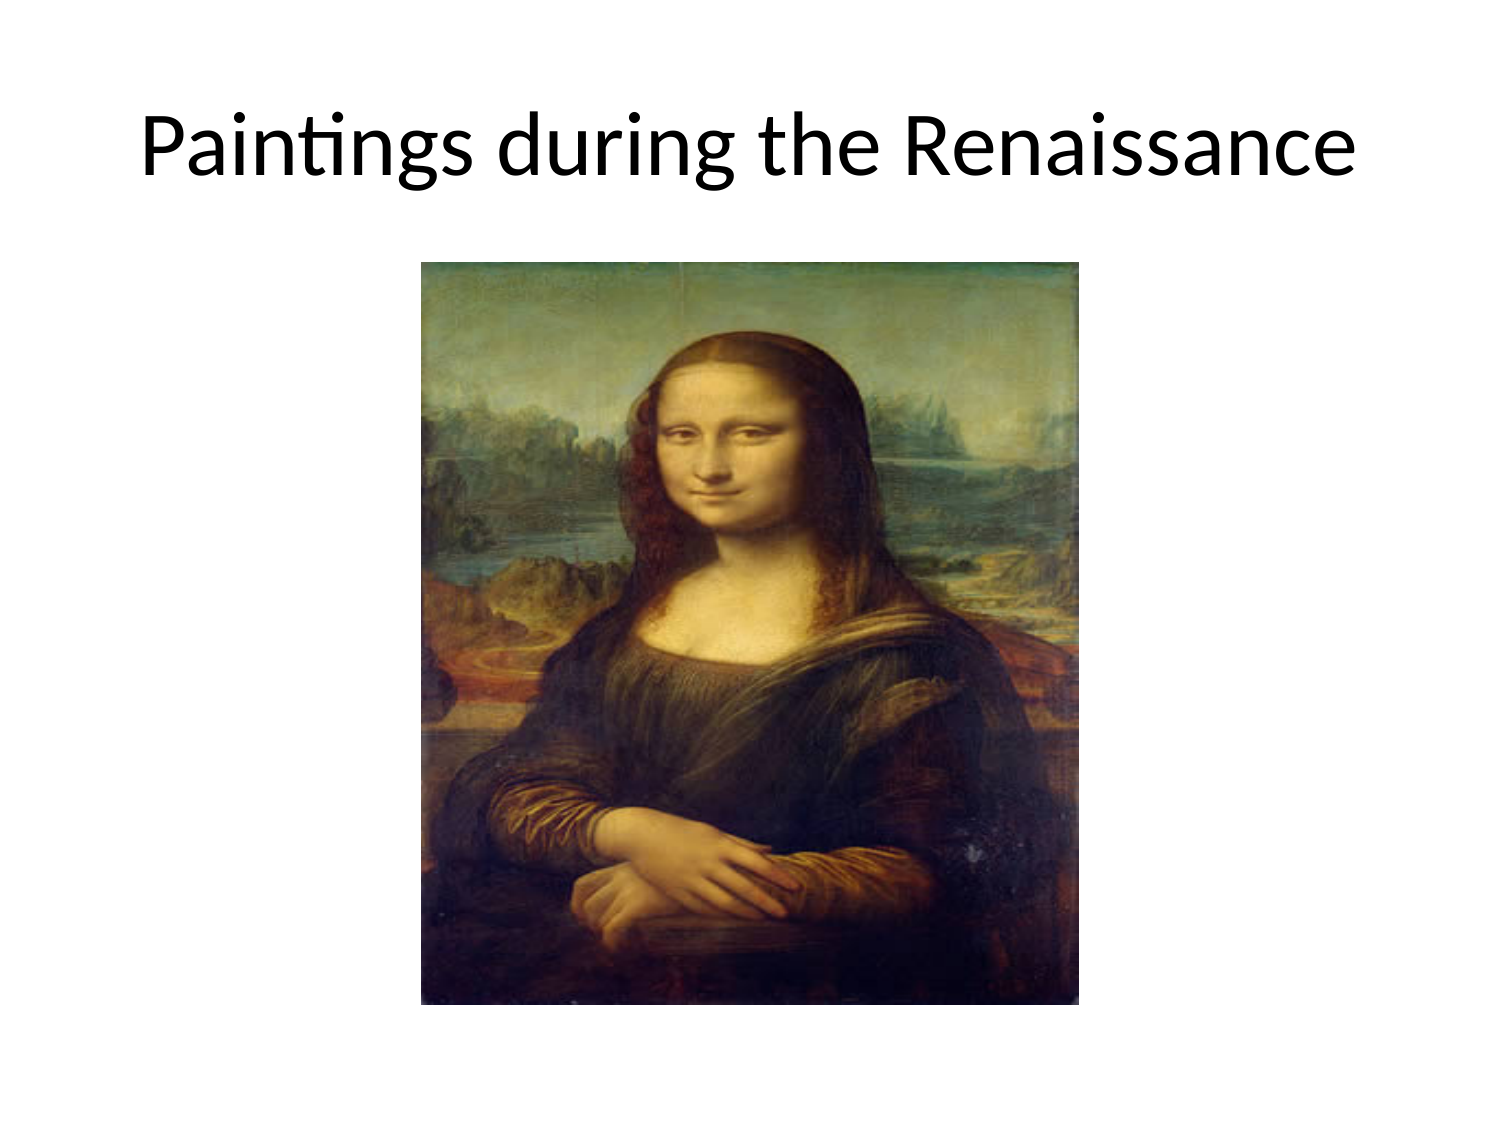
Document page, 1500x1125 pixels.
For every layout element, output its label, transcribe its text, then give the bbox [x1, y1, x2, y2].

picture [421, 262, 1079, 1005]
title Paintings during the Renaissance [75, 45, 1425, 233]
